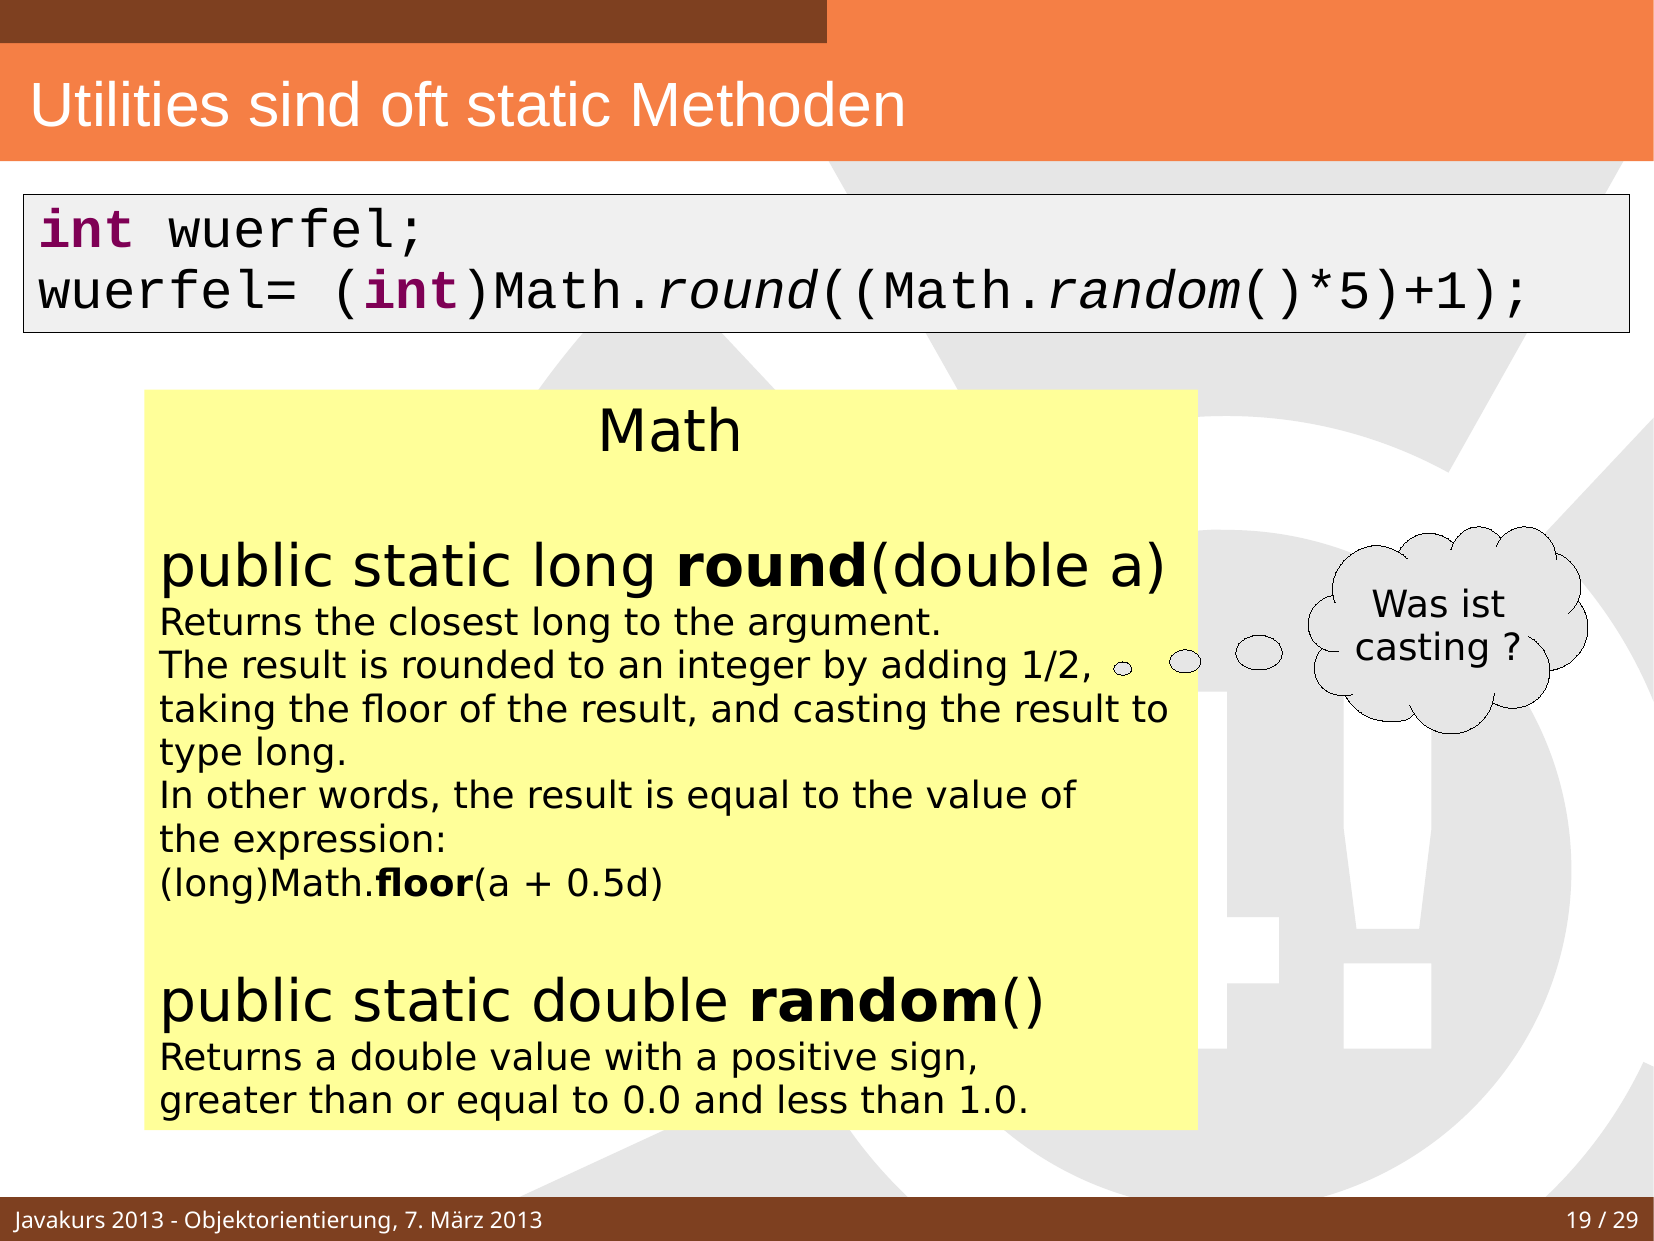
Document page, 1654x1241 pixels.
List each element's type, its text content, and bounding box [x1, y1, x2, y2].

text_box Was ist casting ? [1235, 635, 1283, 670]
title Utilities sind oft static Methoden [29, 67, 1595, 143]
text_box Was ist casting ? [1169, 649, 1201, 673]
text_box Was ist casting ? [1308, 526, 1588, 734]
text_box Math public static long round(double a) Returns the closest long to the argument. The result is rounded to an integer by adding 1/2, taking the floor of the result, and casting the result to type long. In other words, the result is equal to the value of the expression: (long)Math.floor(a + 0.5d) public static double random() Returns a double value with a positive sign, greater than or equal to 0.0 and less than 1.0. [144, 389, 1198, 1131]
text_box int wuerfel; wuerfel= (int)Math.round((Math.random()*5)+1); [23, 194, 1630, 333]
